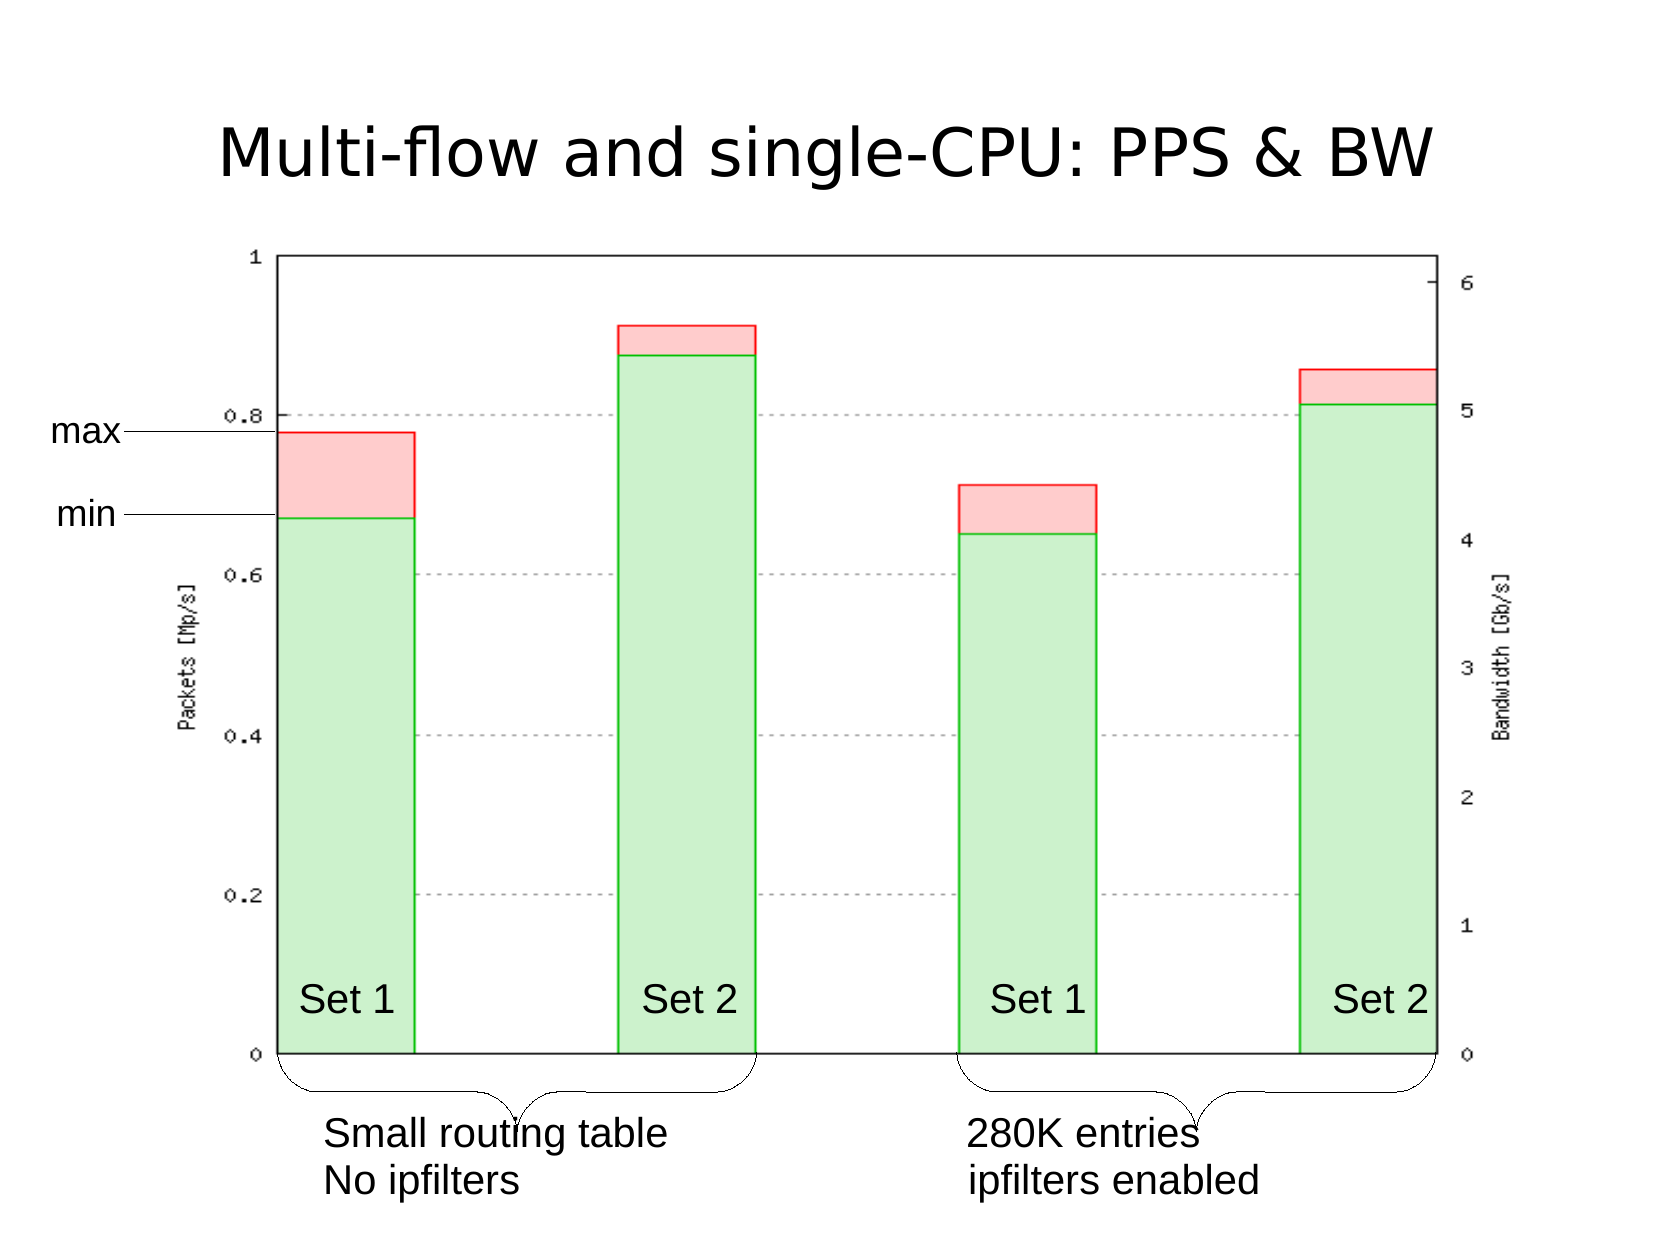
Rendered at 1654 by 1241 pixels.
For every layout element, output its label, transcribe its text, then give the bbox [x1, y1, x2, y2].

text_box Set 1 [283, 968, 444, 1036]
text_box min [41, 484, 148, 546]
text_box Set 2 [626, 968, 786, 1036]
text_box Set 2 [1317, 968, 1477, 1036]
text_box max [35, 401, 160, 464]
text_box Set 1 [974, 968, 1135, 1036]
picture [159, 236, 1531, 1076]
text_box Small routing table 280K entries No ipfilters ipfilters enabled [308, 1102, 1457, 1222]
title Multi-flow and single-CPU: PPS & BW [82, 56, 1571, 250]
